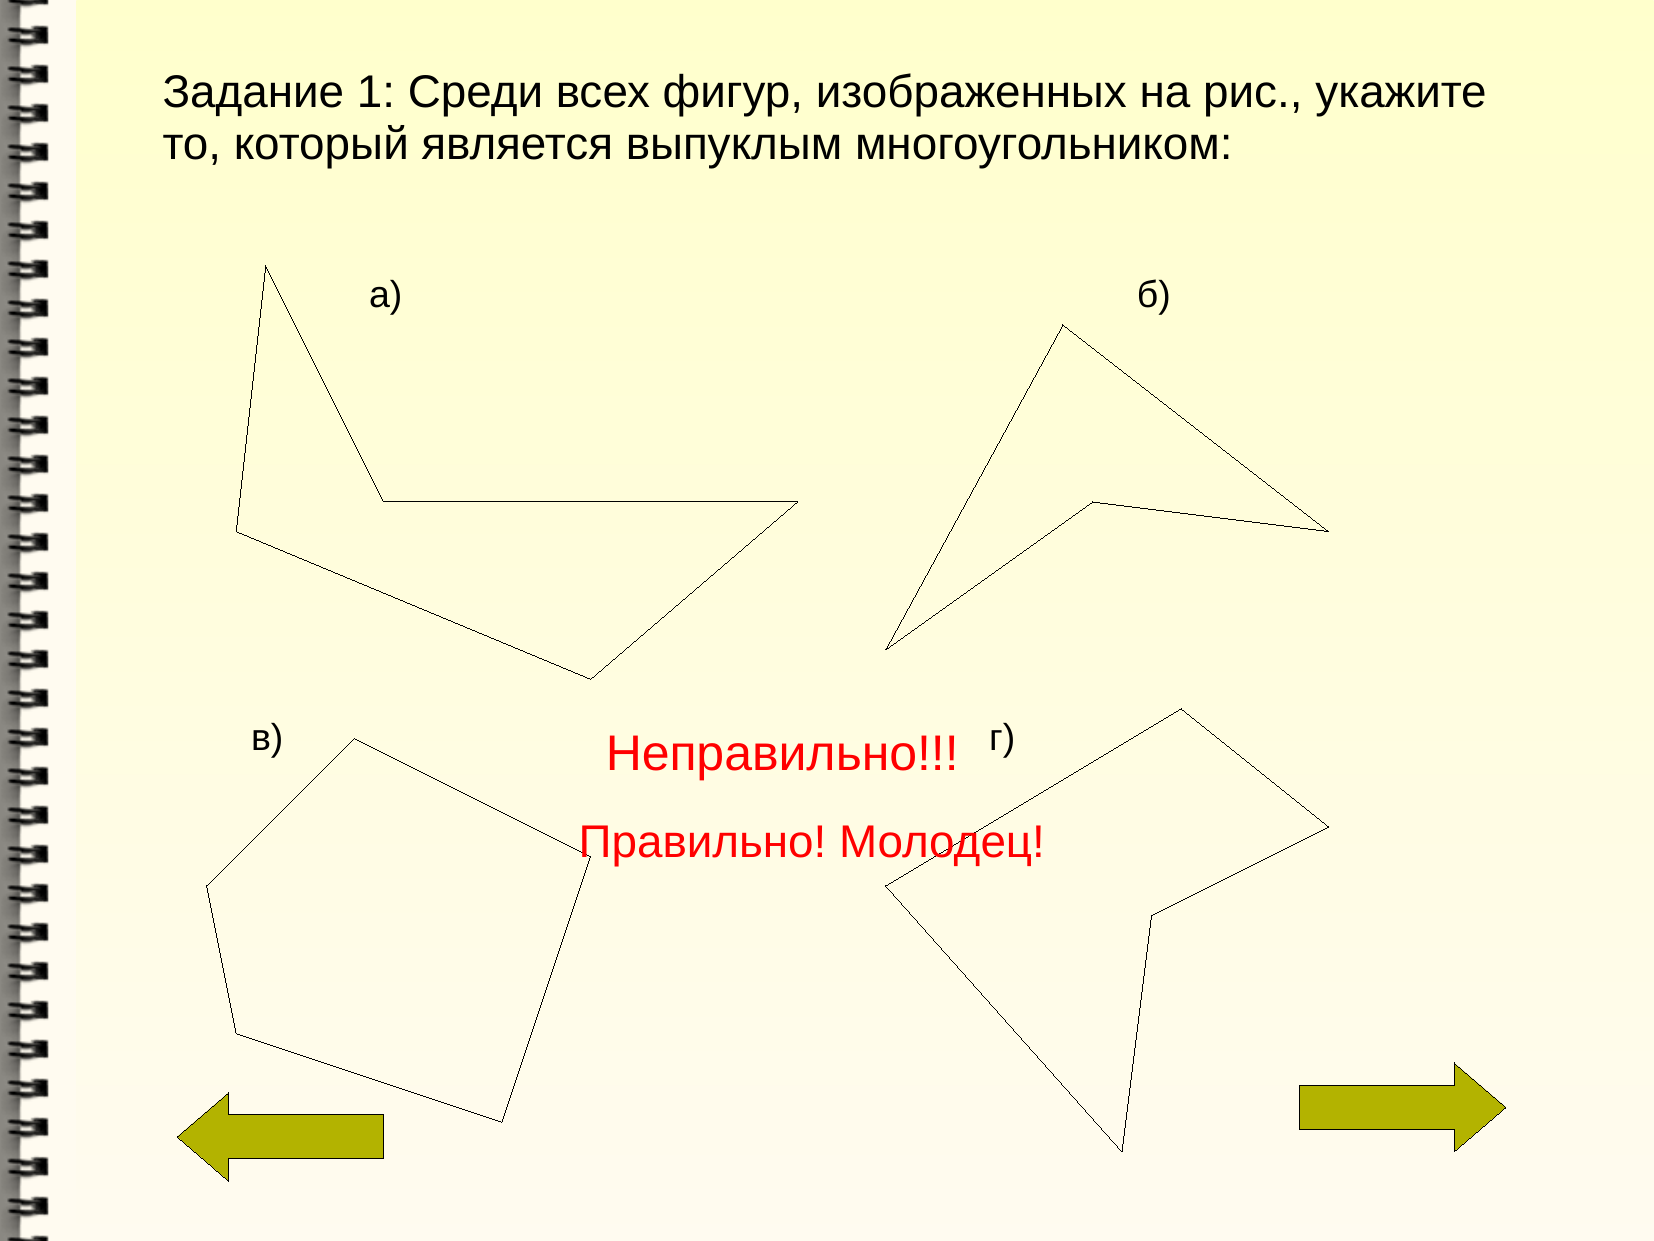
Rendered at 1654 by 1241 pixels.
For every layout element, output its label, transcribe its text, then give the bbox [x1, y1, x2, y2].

text_box [118, 206, 1506, 1182]
picture [0, 0, 1654, 1241]
text_box Задание 1: Среди всех фигур, изображенных на рис., укажите то, который является выпуклым многоугольником: [147, 59, 1536, 176]
text_box Правильно! Молодец! [680, 798, 856, 886]
text_box Неправильно!!! [561, 709, 856, 798]
